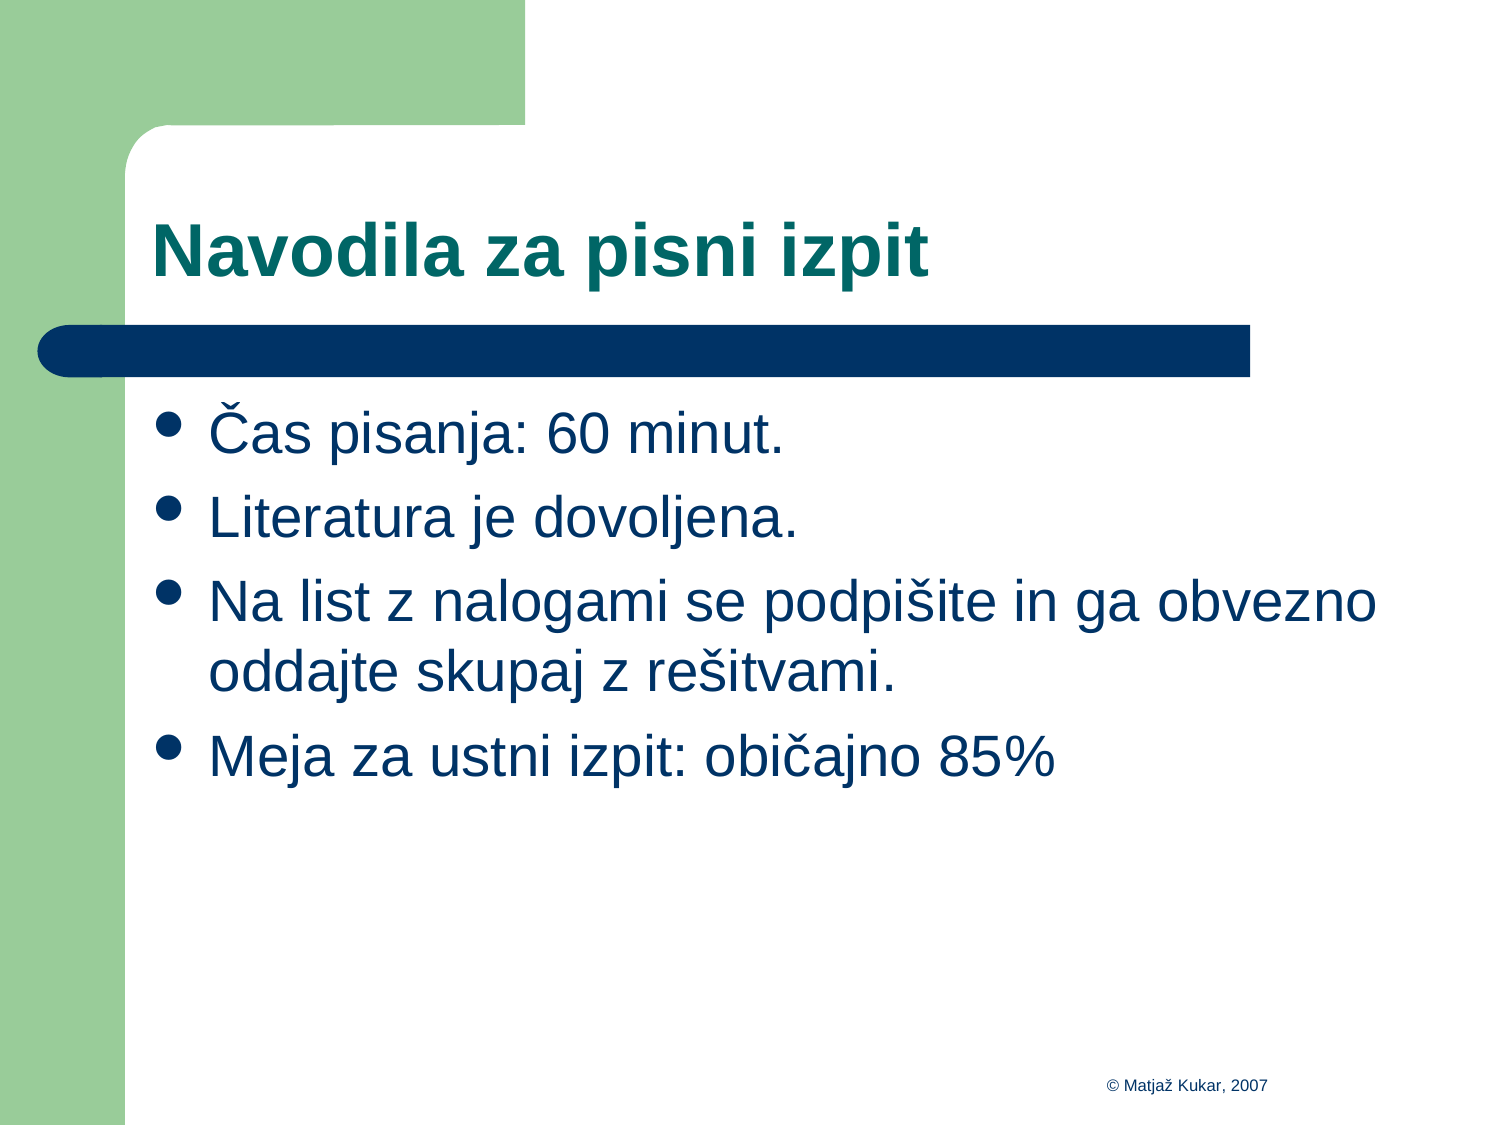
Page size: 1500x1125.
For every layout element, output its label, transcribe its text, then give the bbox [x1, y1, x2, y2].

text_box © Matjaž Kukar, 2007 [949, 1025, 1426, 1103]
title Navodila za pisni izpit [136, 136, 1414, 301]
list Čas pisanja: 60 minut. Literatura je dovoljena. Na list z nalogami se podpišite in ga obvezno oddajte skupaj z rešitvami. Meja za ustni izpit: običajno 85% [137, 387, 1400, 999]
